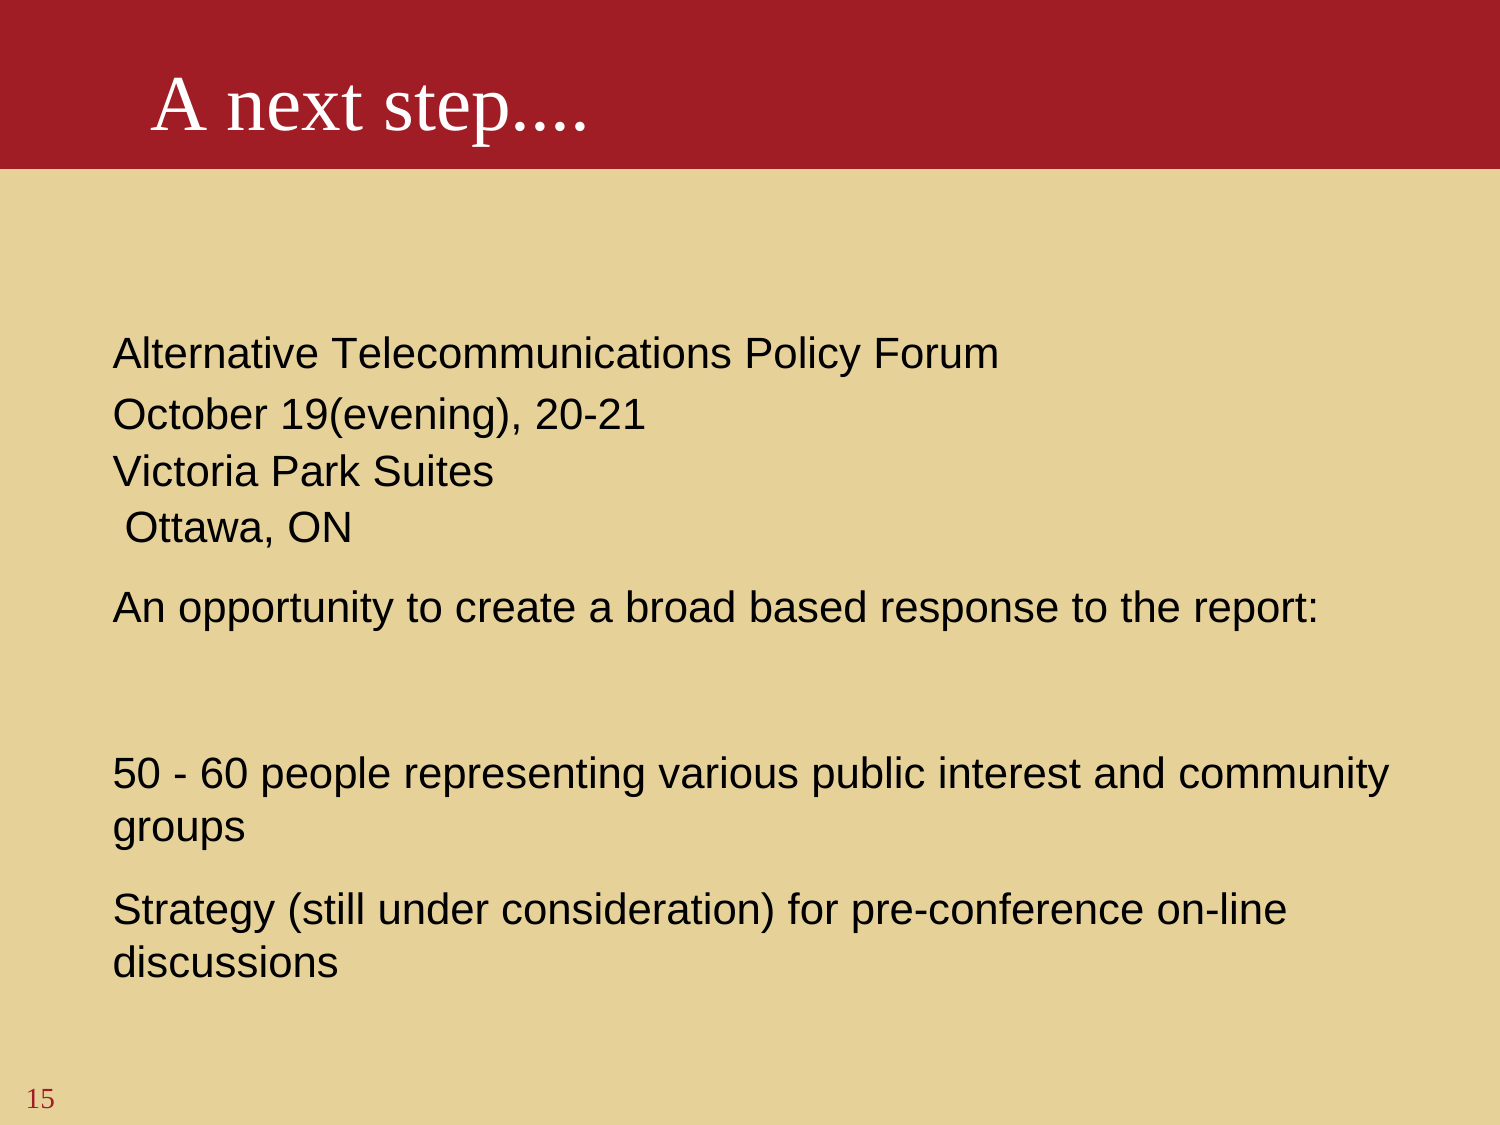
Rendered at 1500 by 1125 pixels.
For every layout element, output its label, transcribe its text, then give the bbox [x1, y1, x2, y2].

list Alternative Telecommunications Policy Forum October 19(evening), 20-21 Victoria Park Suites Ottawa, ON An opportunity to create a broad based response to the report: 50 - 60 people representing various public interest and community groups Strategy (still under consideration) for pre-conference on-line discussions [112, 324, 1438, 1030]
title A next step.... [0, 0, 1500, 169]
